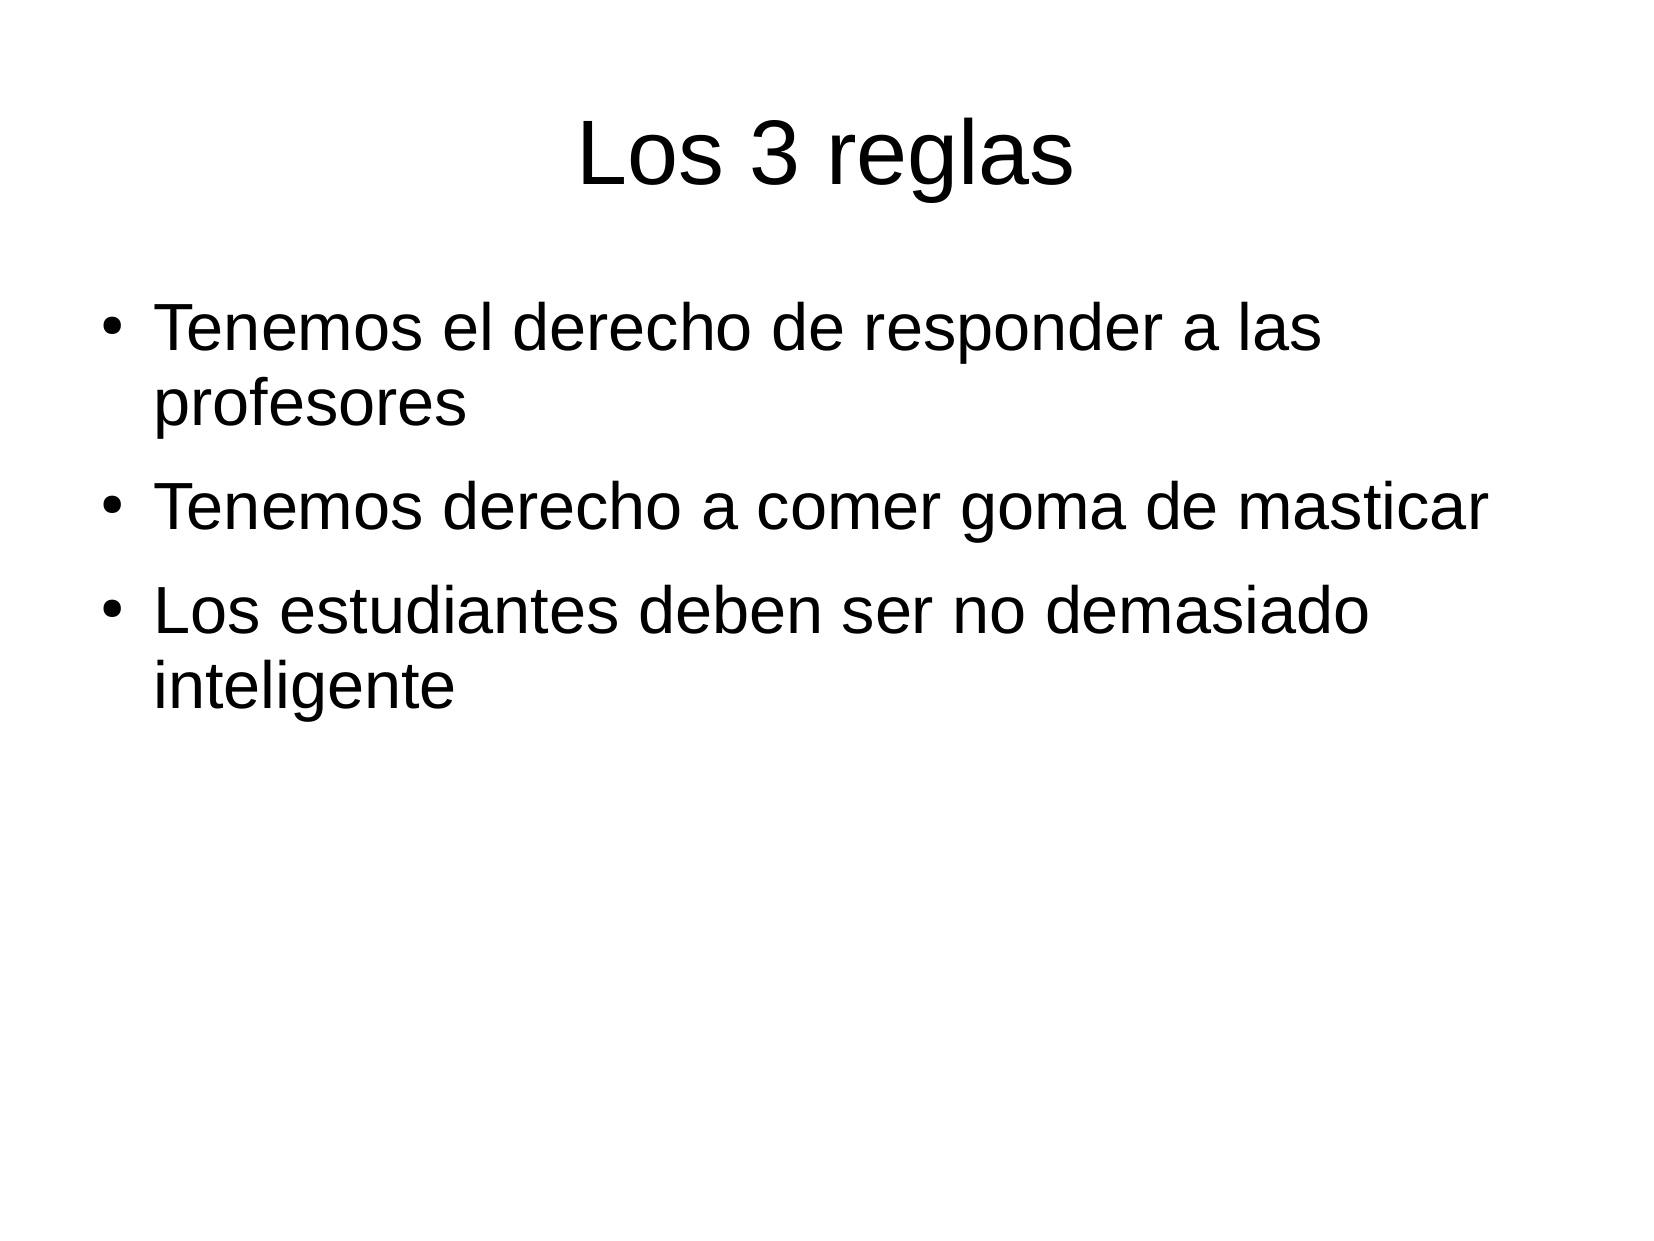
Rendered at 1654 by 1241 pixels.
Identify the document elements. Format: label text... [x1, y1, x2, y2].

list Tenemos el derecho de responder a las profesores Tenemos derecho a comer goma de masticar Los estudiantes deben ser no demasiado inteligente [82, 290, 1571, 1109]
title Los 3 reglas [82, 49, 1571, 257]
